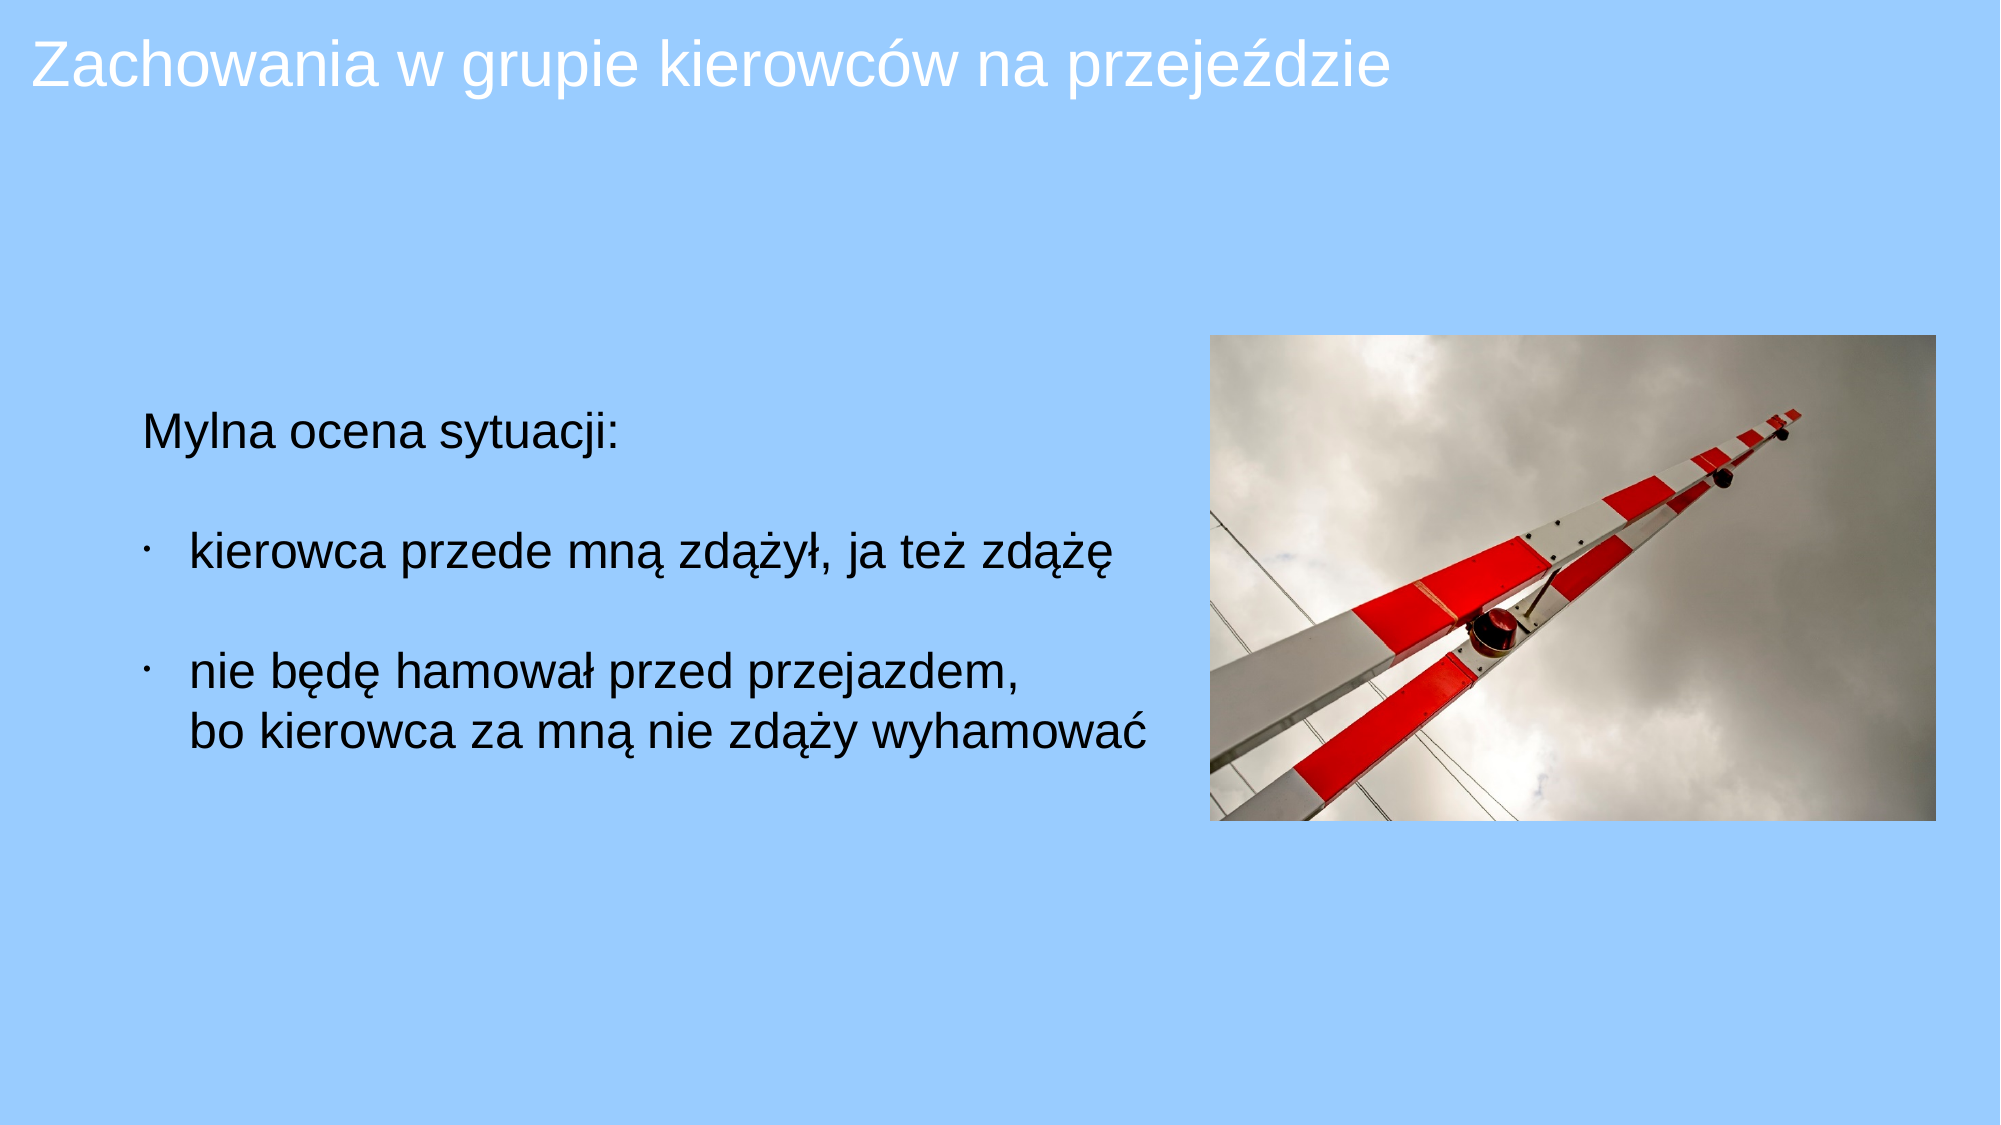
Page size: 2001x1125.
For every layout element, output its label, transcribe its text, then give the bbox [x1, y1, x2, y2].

text_box Mylna ocena sytuacji: kierowca przede mną zdążył, ja też zdążę nie będę hamował przed przejazdem, bo kierowca za mną nie zdąży wyhamować [128, 391, 1191, 767]
picture [1210, 335, 1936, 821]
title Zachowania w grupie kierowców na przejeździe [17, 23, 1743, 78]
